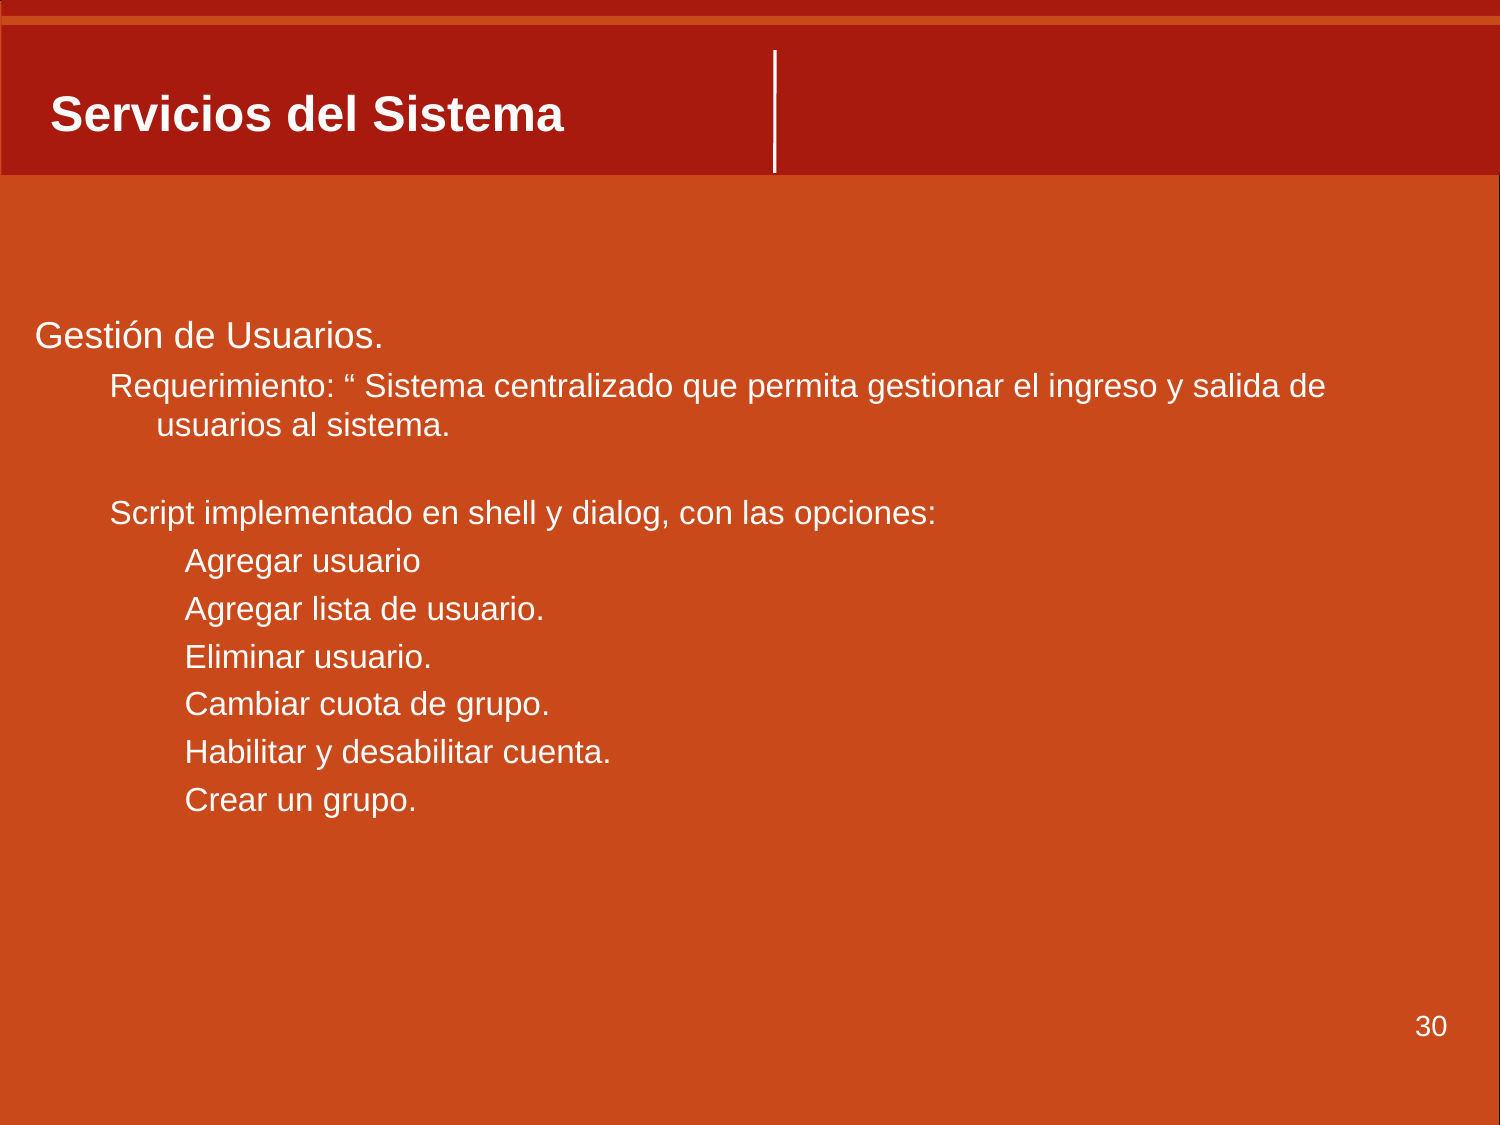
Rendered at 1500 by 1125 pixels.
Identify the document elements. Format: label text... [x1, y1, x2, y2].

title Servicios del Sistema [50, 60, 751, 164]
list Gestión de Usuarios. Requerimiento: “ Sistema centralizado que permita gestionar el ingreso y salida de usuarios al sistema. Script implementado en shell y dialog, con las opciones: Agregar usuario Agregar lista de usuario. Eliminar usuario. Cambiar cuota de grupo. Habilitar y desabilitar cuenta. Crear un grupo. [34, 260, 1435, 1048]
